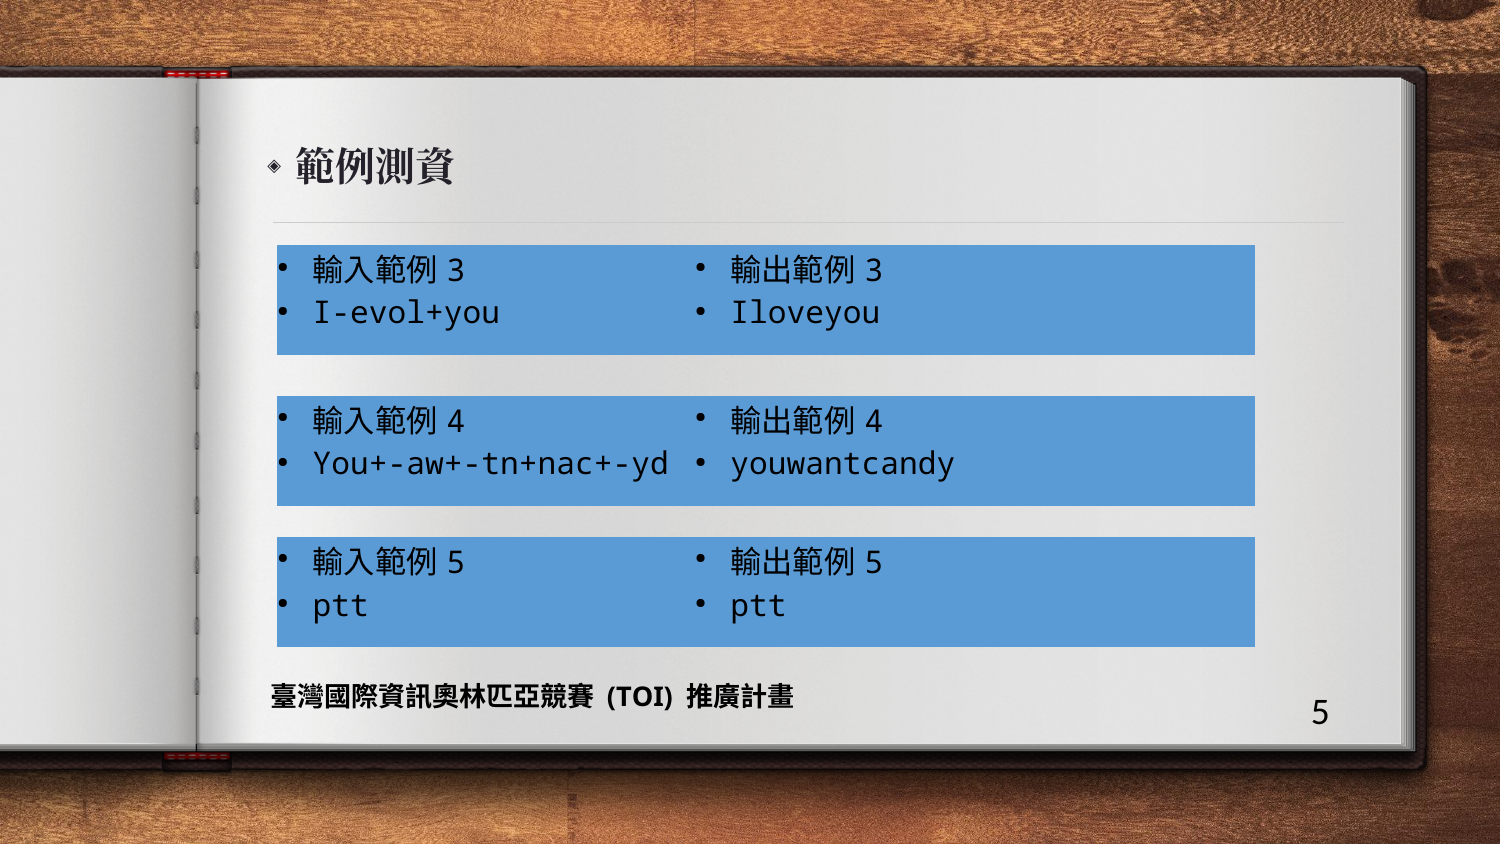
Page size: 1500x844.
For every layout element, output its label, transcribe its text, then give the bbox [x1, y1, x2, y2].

text_box [1295, 672, 1386, 737]
table_header 輸出範例3 Iloveyou [695, 245, 1255, 355]
table_header 輸入範例5 ptt [277, 537, 695, 647]
table_header 輸出範例5 ptt [695, 537, 1255, 647]
table_header 輸出範例4 youwantcandy [695, 396, 1255, 506]
list 範例測資 [252, 126, 1194, 205]
table_header 輸入範例3 I-evol+you [277, 245, 695, 355]
table_header 輸入範例4 You+-aw+-tn+nac+-yd [277, 396, 695, 506]
